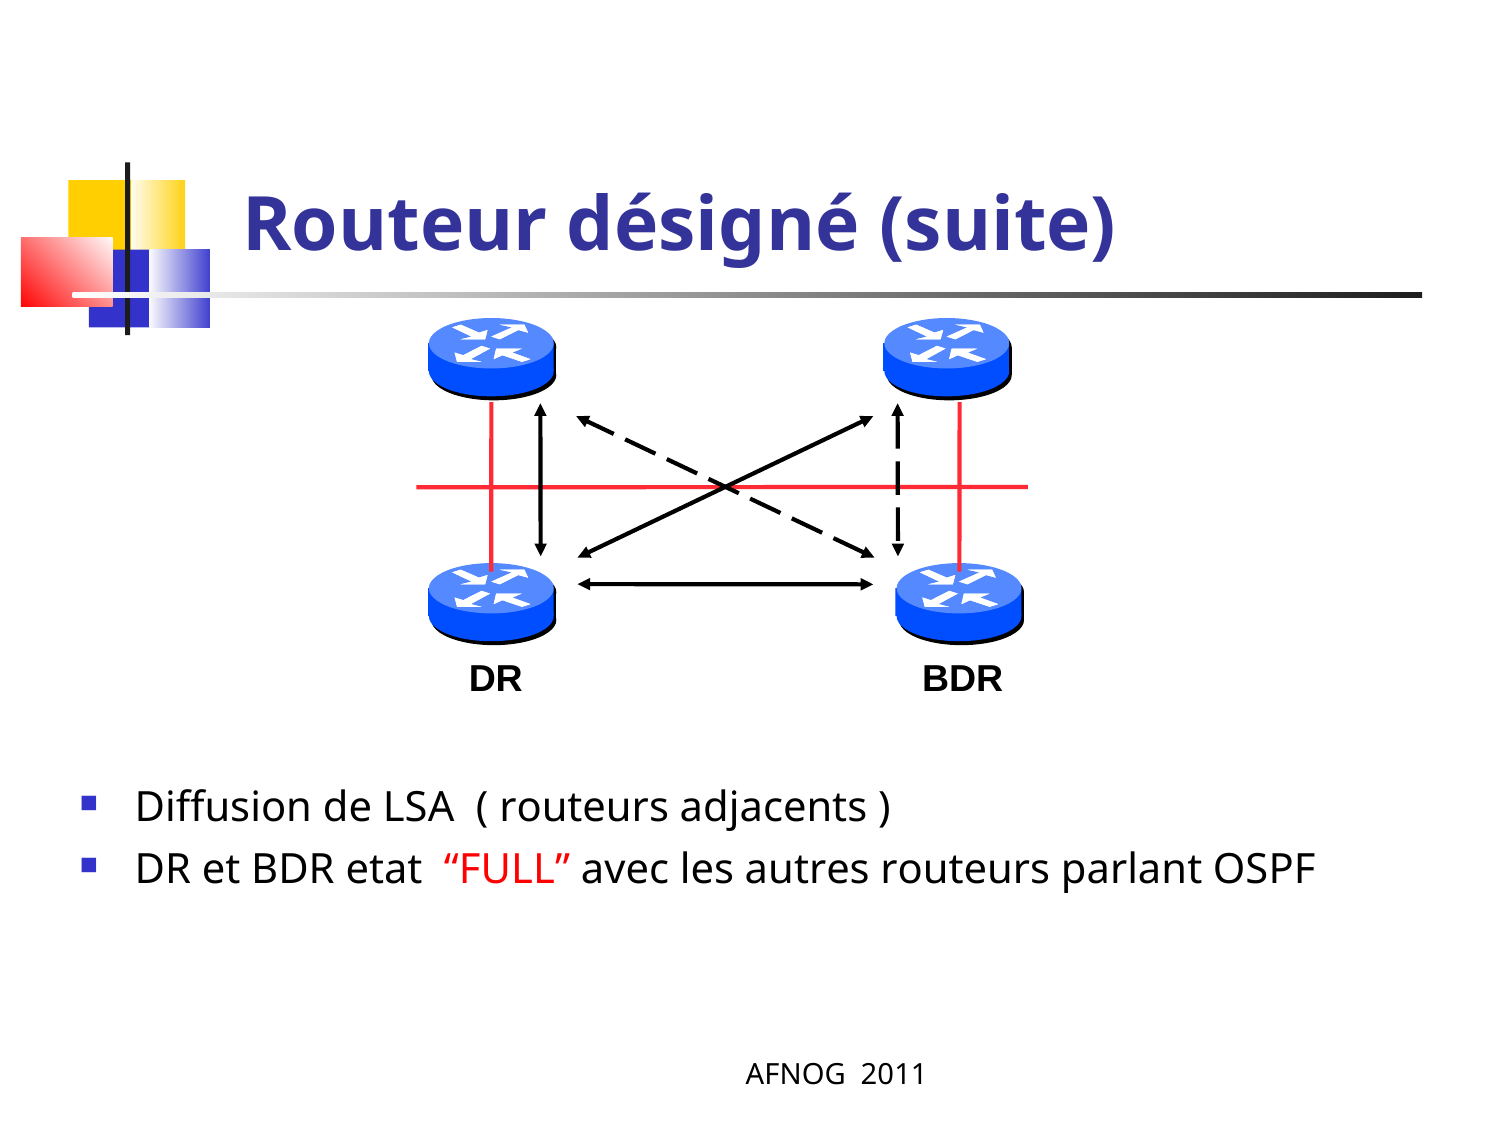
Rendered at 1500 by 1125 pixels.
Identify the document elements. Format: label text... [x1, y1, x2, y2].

text_box AFNOG 2011 [599, 1024, 1074, 1099]
picture [879, 314, 1021, 410]
title Routeur désigné (suite)‏ [188, 35, 1468, 276]
picture [891, 559, 1033, 655]
text_box BDR [907, 650, 1019, 707]
picture [423, 559, 565, 655]
list Diffusion de LSA ( routeurs adjacents ) DR et BDR etat “FULL” avec les autres routeurs parlant OSPF‏ [64, 774, 1436, 953]
text_box DR [453, 650, 538, 707]
picture [423, 314, 565, 410]
